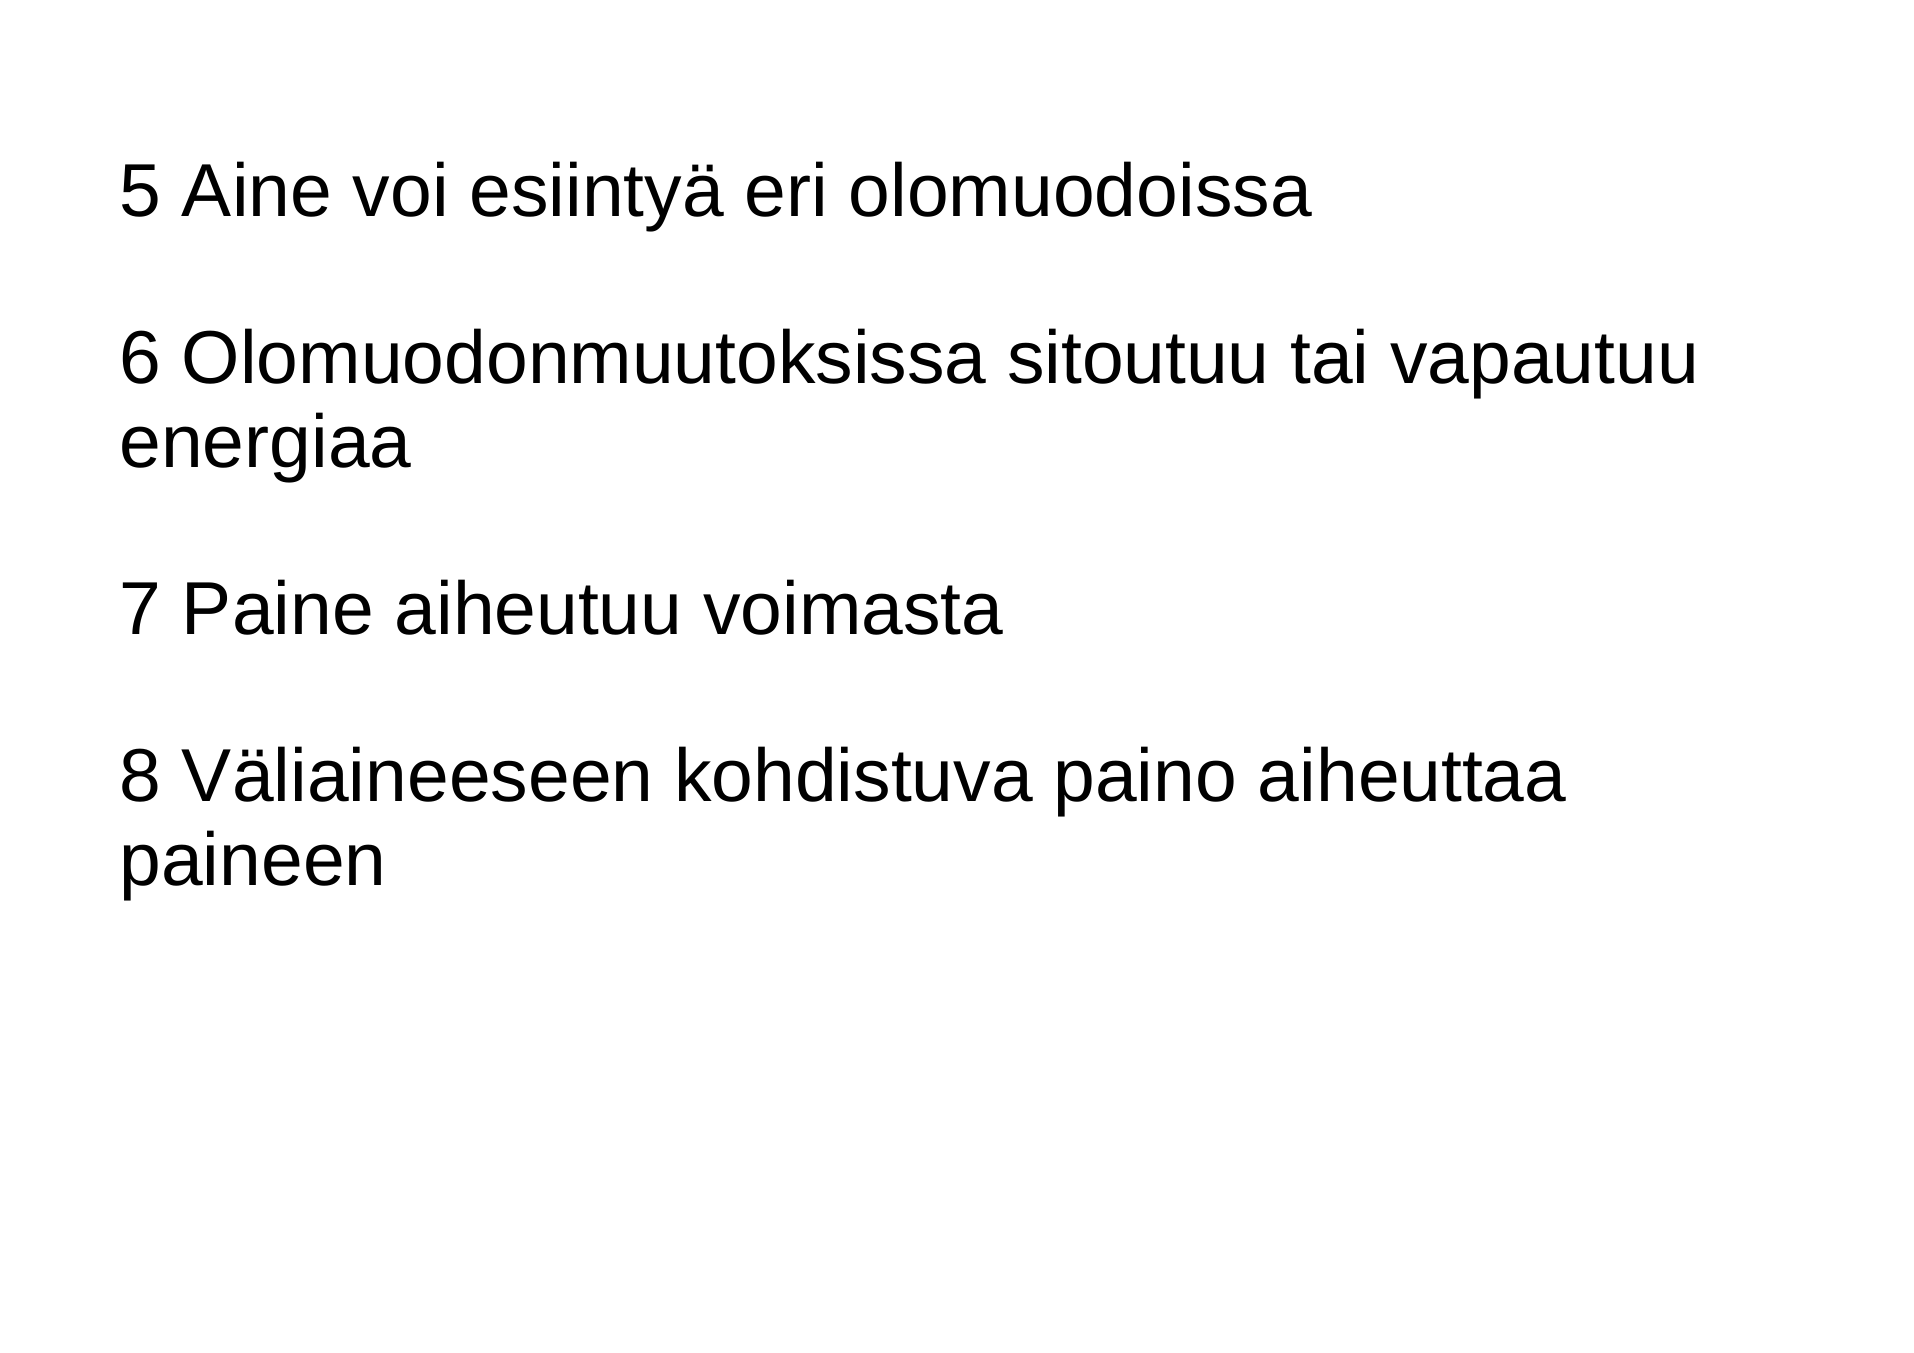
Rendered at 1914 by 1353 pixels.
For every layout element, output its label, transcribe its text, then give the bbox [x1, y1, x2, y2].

text_box 5 Aine voi esiintyä eri olomuodoissa 6 Olomuodonmuutoksissa sitoutuu tai vapautuu energiaa 7 Paine aiheutuu voimasta 8 Väliaineeseen kohdistuva paino aiheuttaa paineen [104, 141, 1805, 1260]
